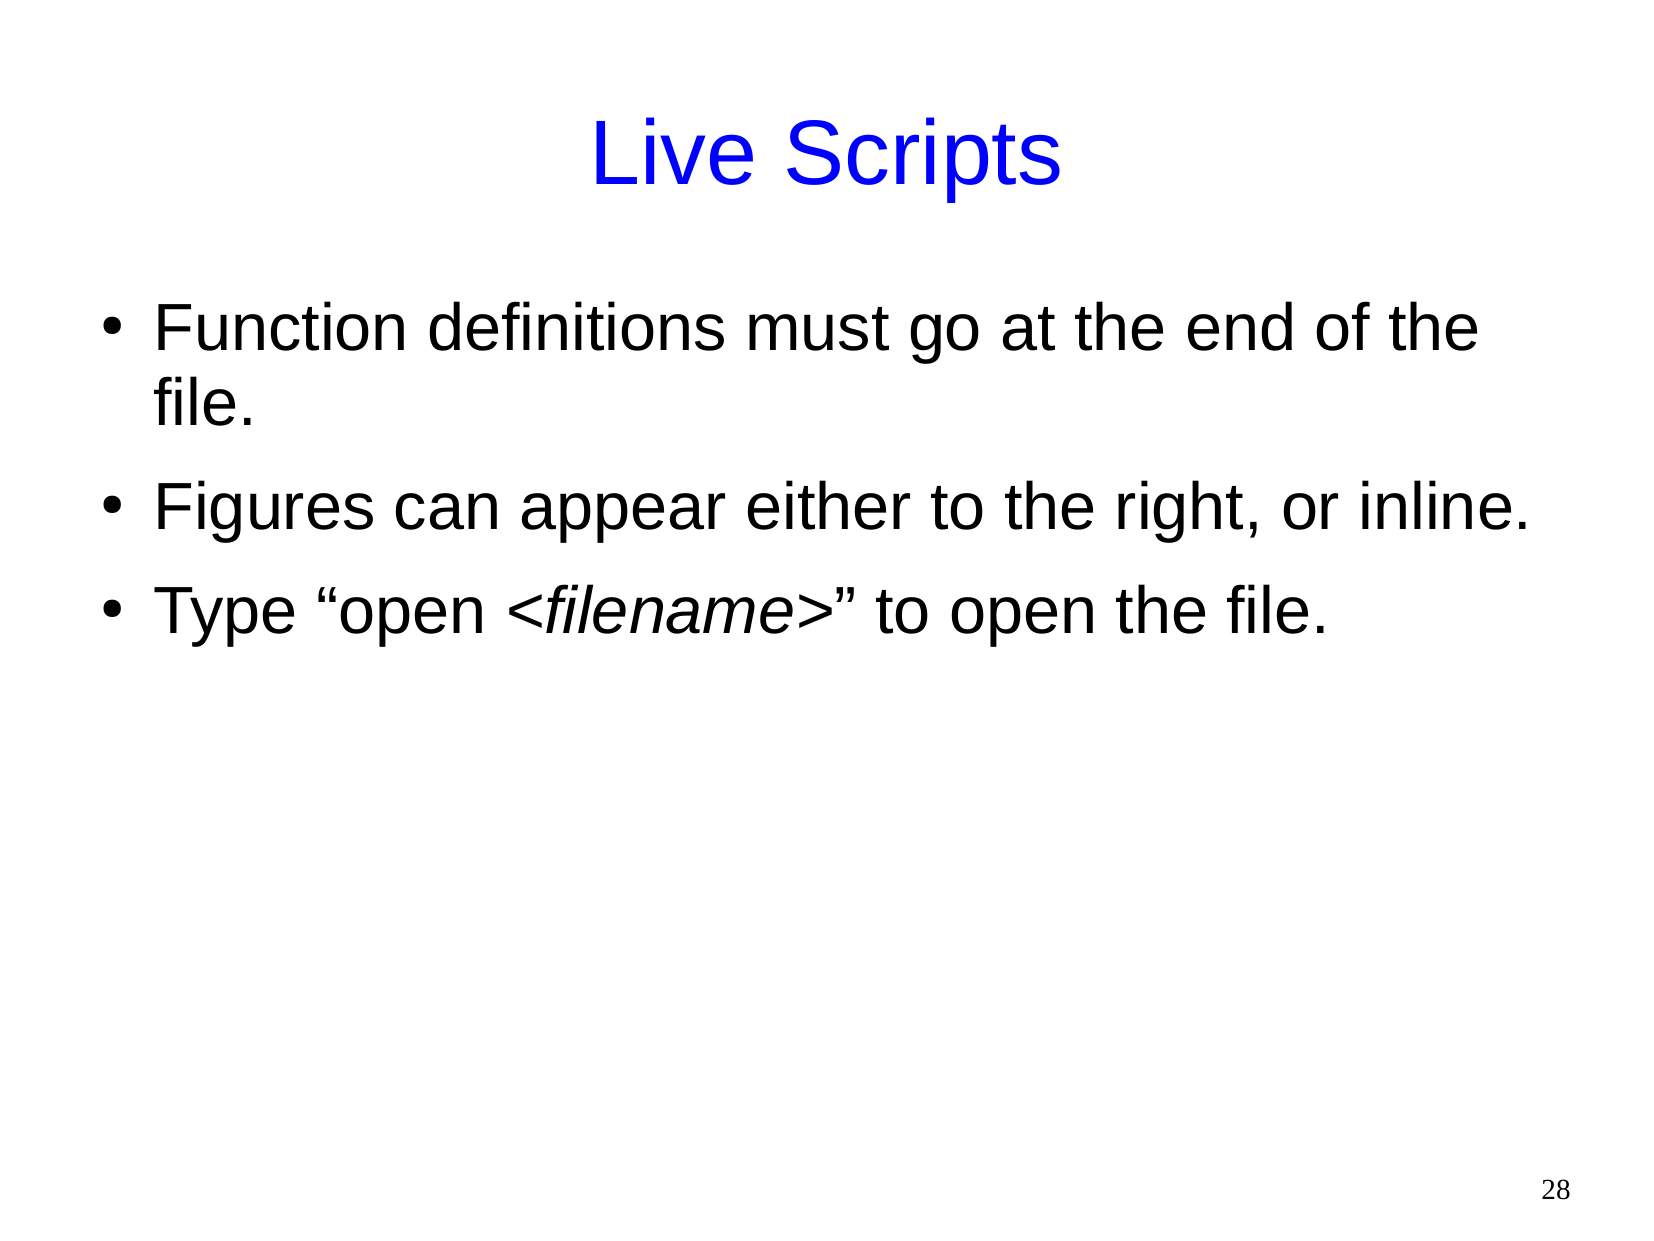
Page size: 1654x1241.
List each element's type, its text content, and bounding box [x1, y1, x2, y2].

title Live Scripts [82, 49, 1571, 257]
list Function definitions must go at the end of the file. Figures can appear either to the right, or inline. Type “open <filename>” to open the file. [82, 290, 1571, 1010]
